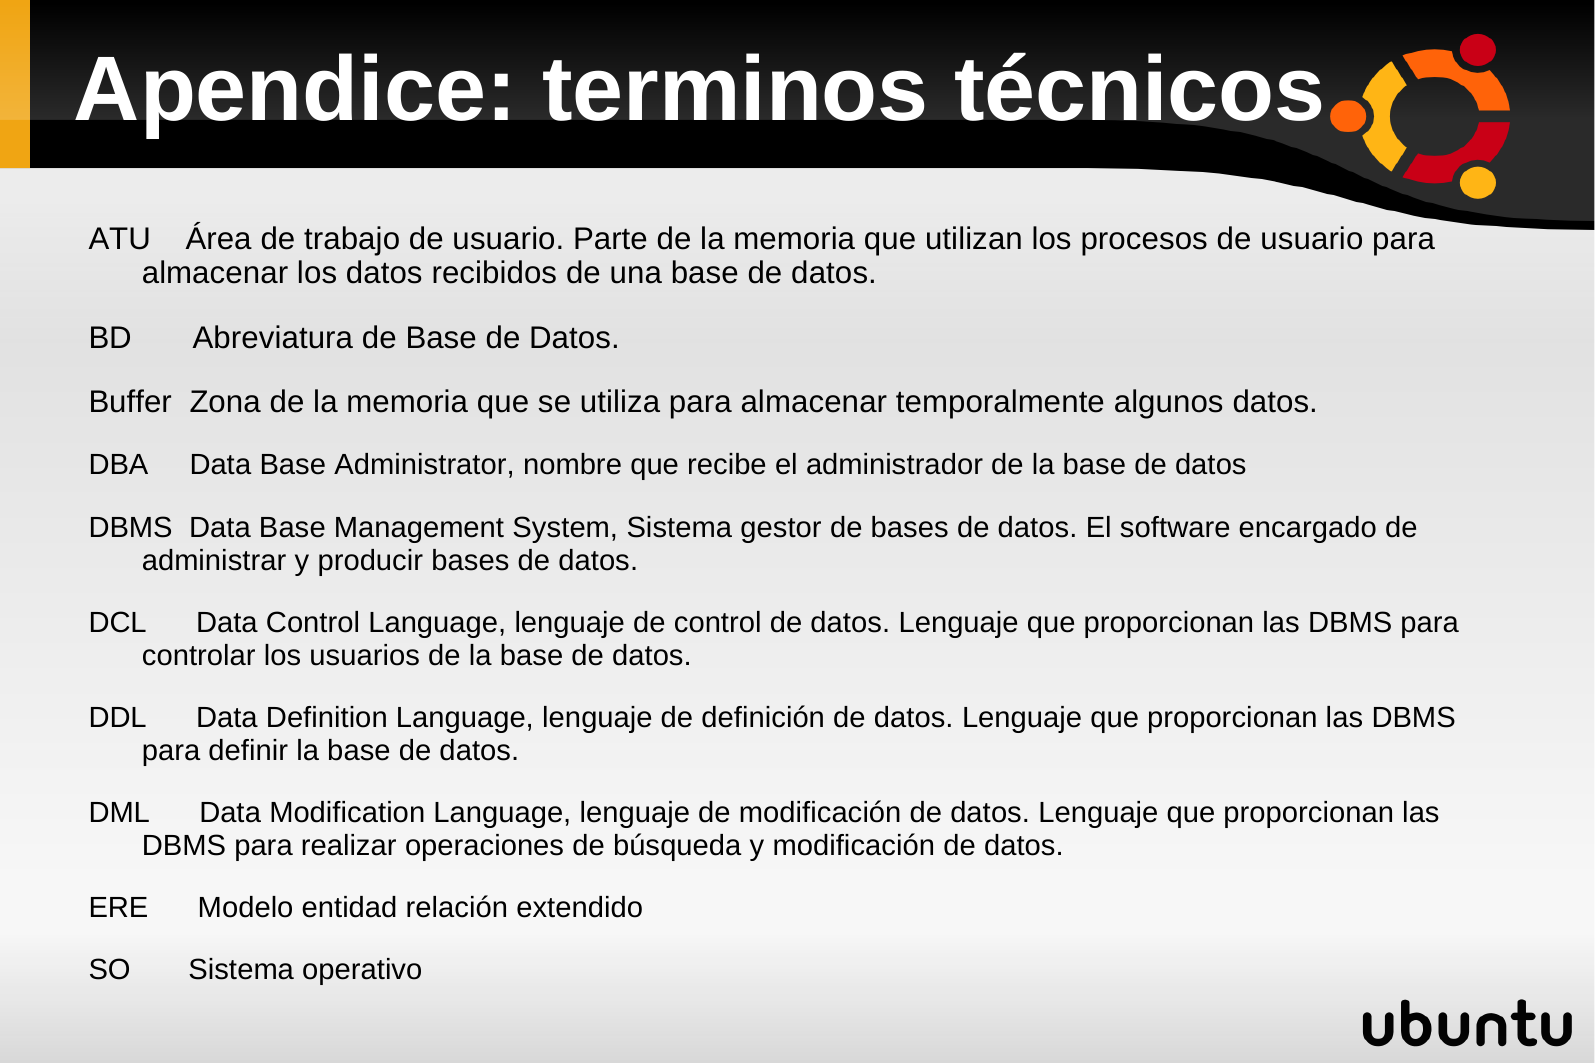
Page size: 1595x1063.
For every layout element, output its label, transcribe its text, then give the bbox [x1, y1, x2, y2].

title Apendice: terminos técnicos [74, 7, 1510, 171]
picture [0, 0, 1595, 1063]
list ATU Área de trabajo de usuario. Parte de la memoria que utilizan los procesos de usuario para almacenar los datos recibidos de una base de datos. BD Abreviatura de Base de Datos. Buffer Zona de la memoria que se utiliza para almacenar temporalmente algunos datos. DBA Data Base Administrator, nombre que recibe el administrador de la base de datos DBMS Data Base Management System, Sistema gestor de bases de datos. El software encargado de administrar y producir bases de datos. DCL Data Control Language, lenguaje de control de datos. Lenguaje que proporcionan las DBMS para controlar los usuarios de la base de datos. DDL Data Definition Language, lenguaje de definición de datos. Lenguaje que proporcionan las DBMS para definir la base de datos. DML Data Modification Language, lenguaje de modificación de datos. Lenguaje que proporcionan las DBMS para realizar operaciones de búsqueda y modificación de datos. ERE Modelo entidad relación extendido SO Sistema operativo [70, 220, 1506, 1045]
